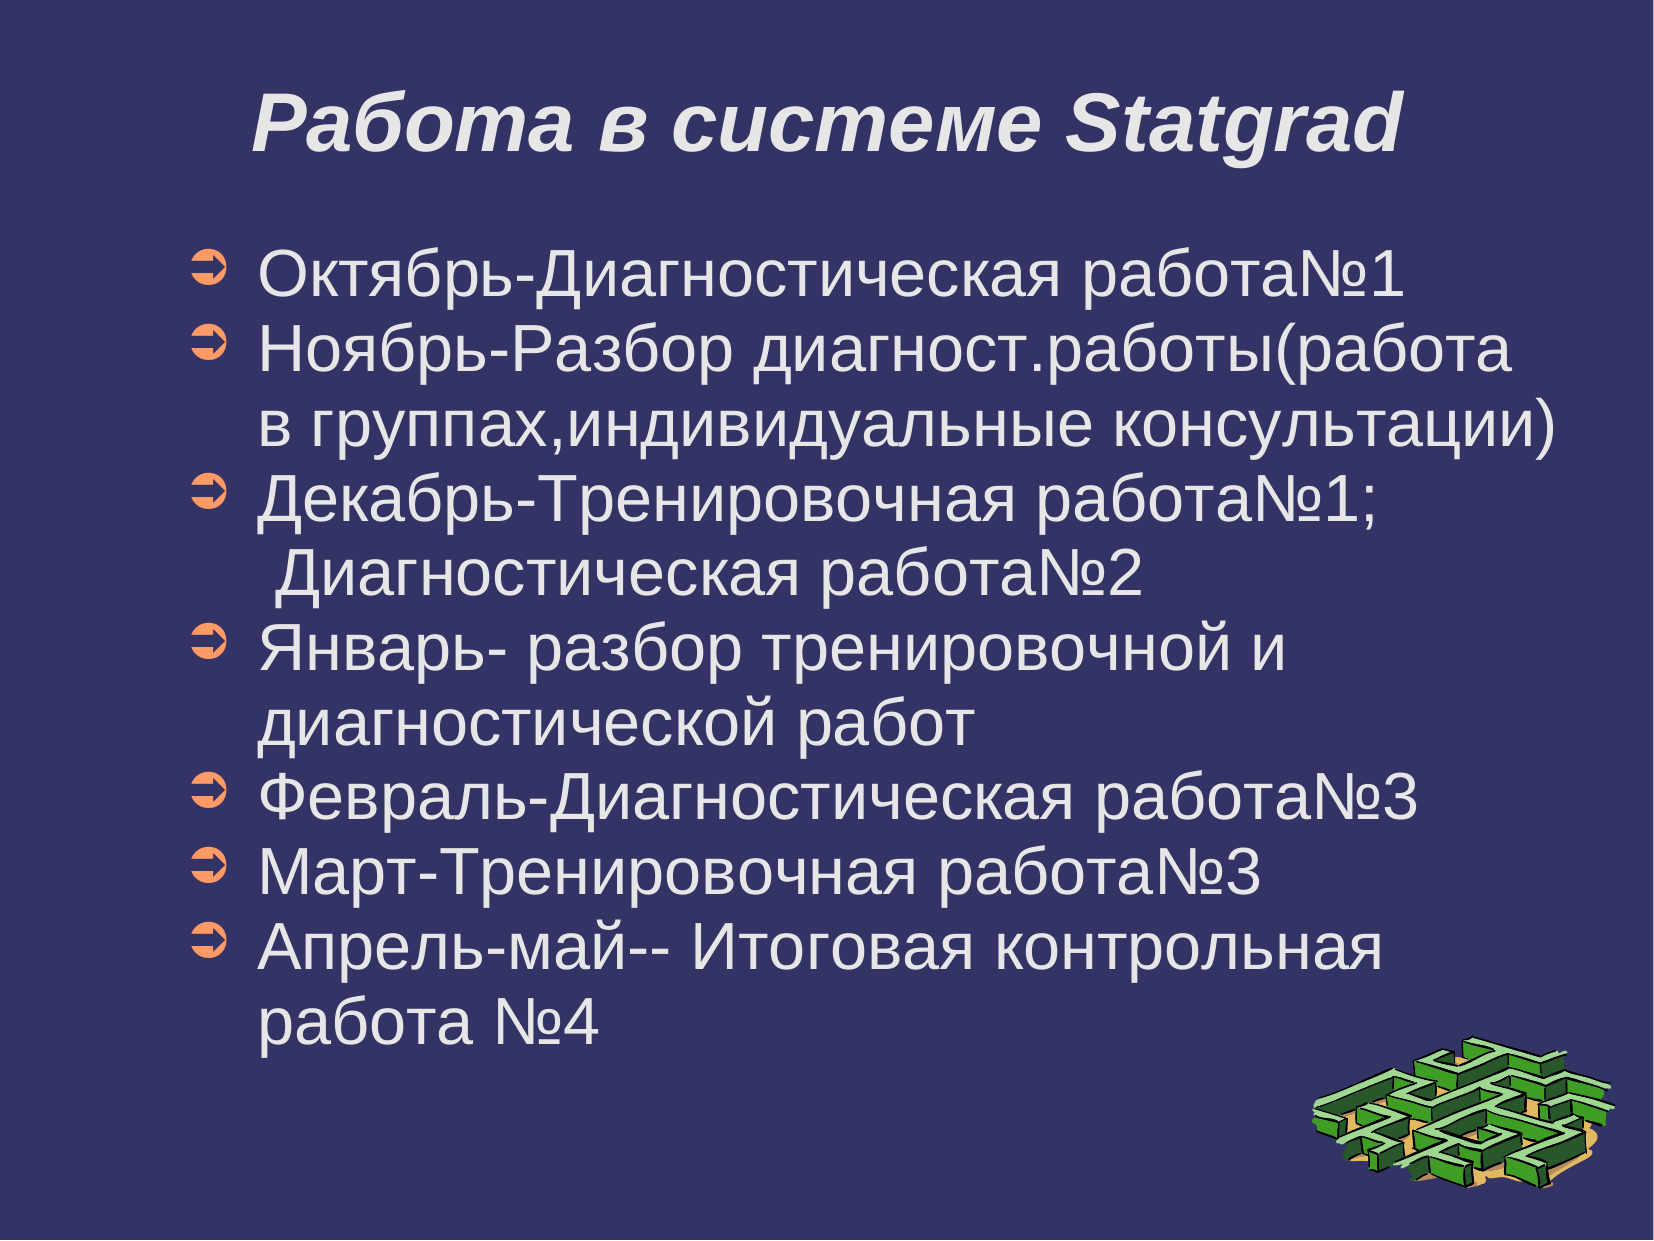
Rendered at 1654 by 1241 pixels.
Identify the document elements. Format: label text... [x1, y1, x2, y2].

title Работа в системе Statgrad [121, 19, 1534, 227]
list Октябрь-Диагностическая работа№1 Ноябрь-Разбор диагност.работы(работа в группах,индивидуальные консультации) Декабрь-Тренировочная работа№1; Диагностическая работа№2 Январь- разбор тренировочной и диагностической работ Февраль-Диагностическая работа№3 Март-Тренировочная работа№3 Апрель-май-- Итоговая контрольная работа №4 [174, 236, 1565, 1211]
